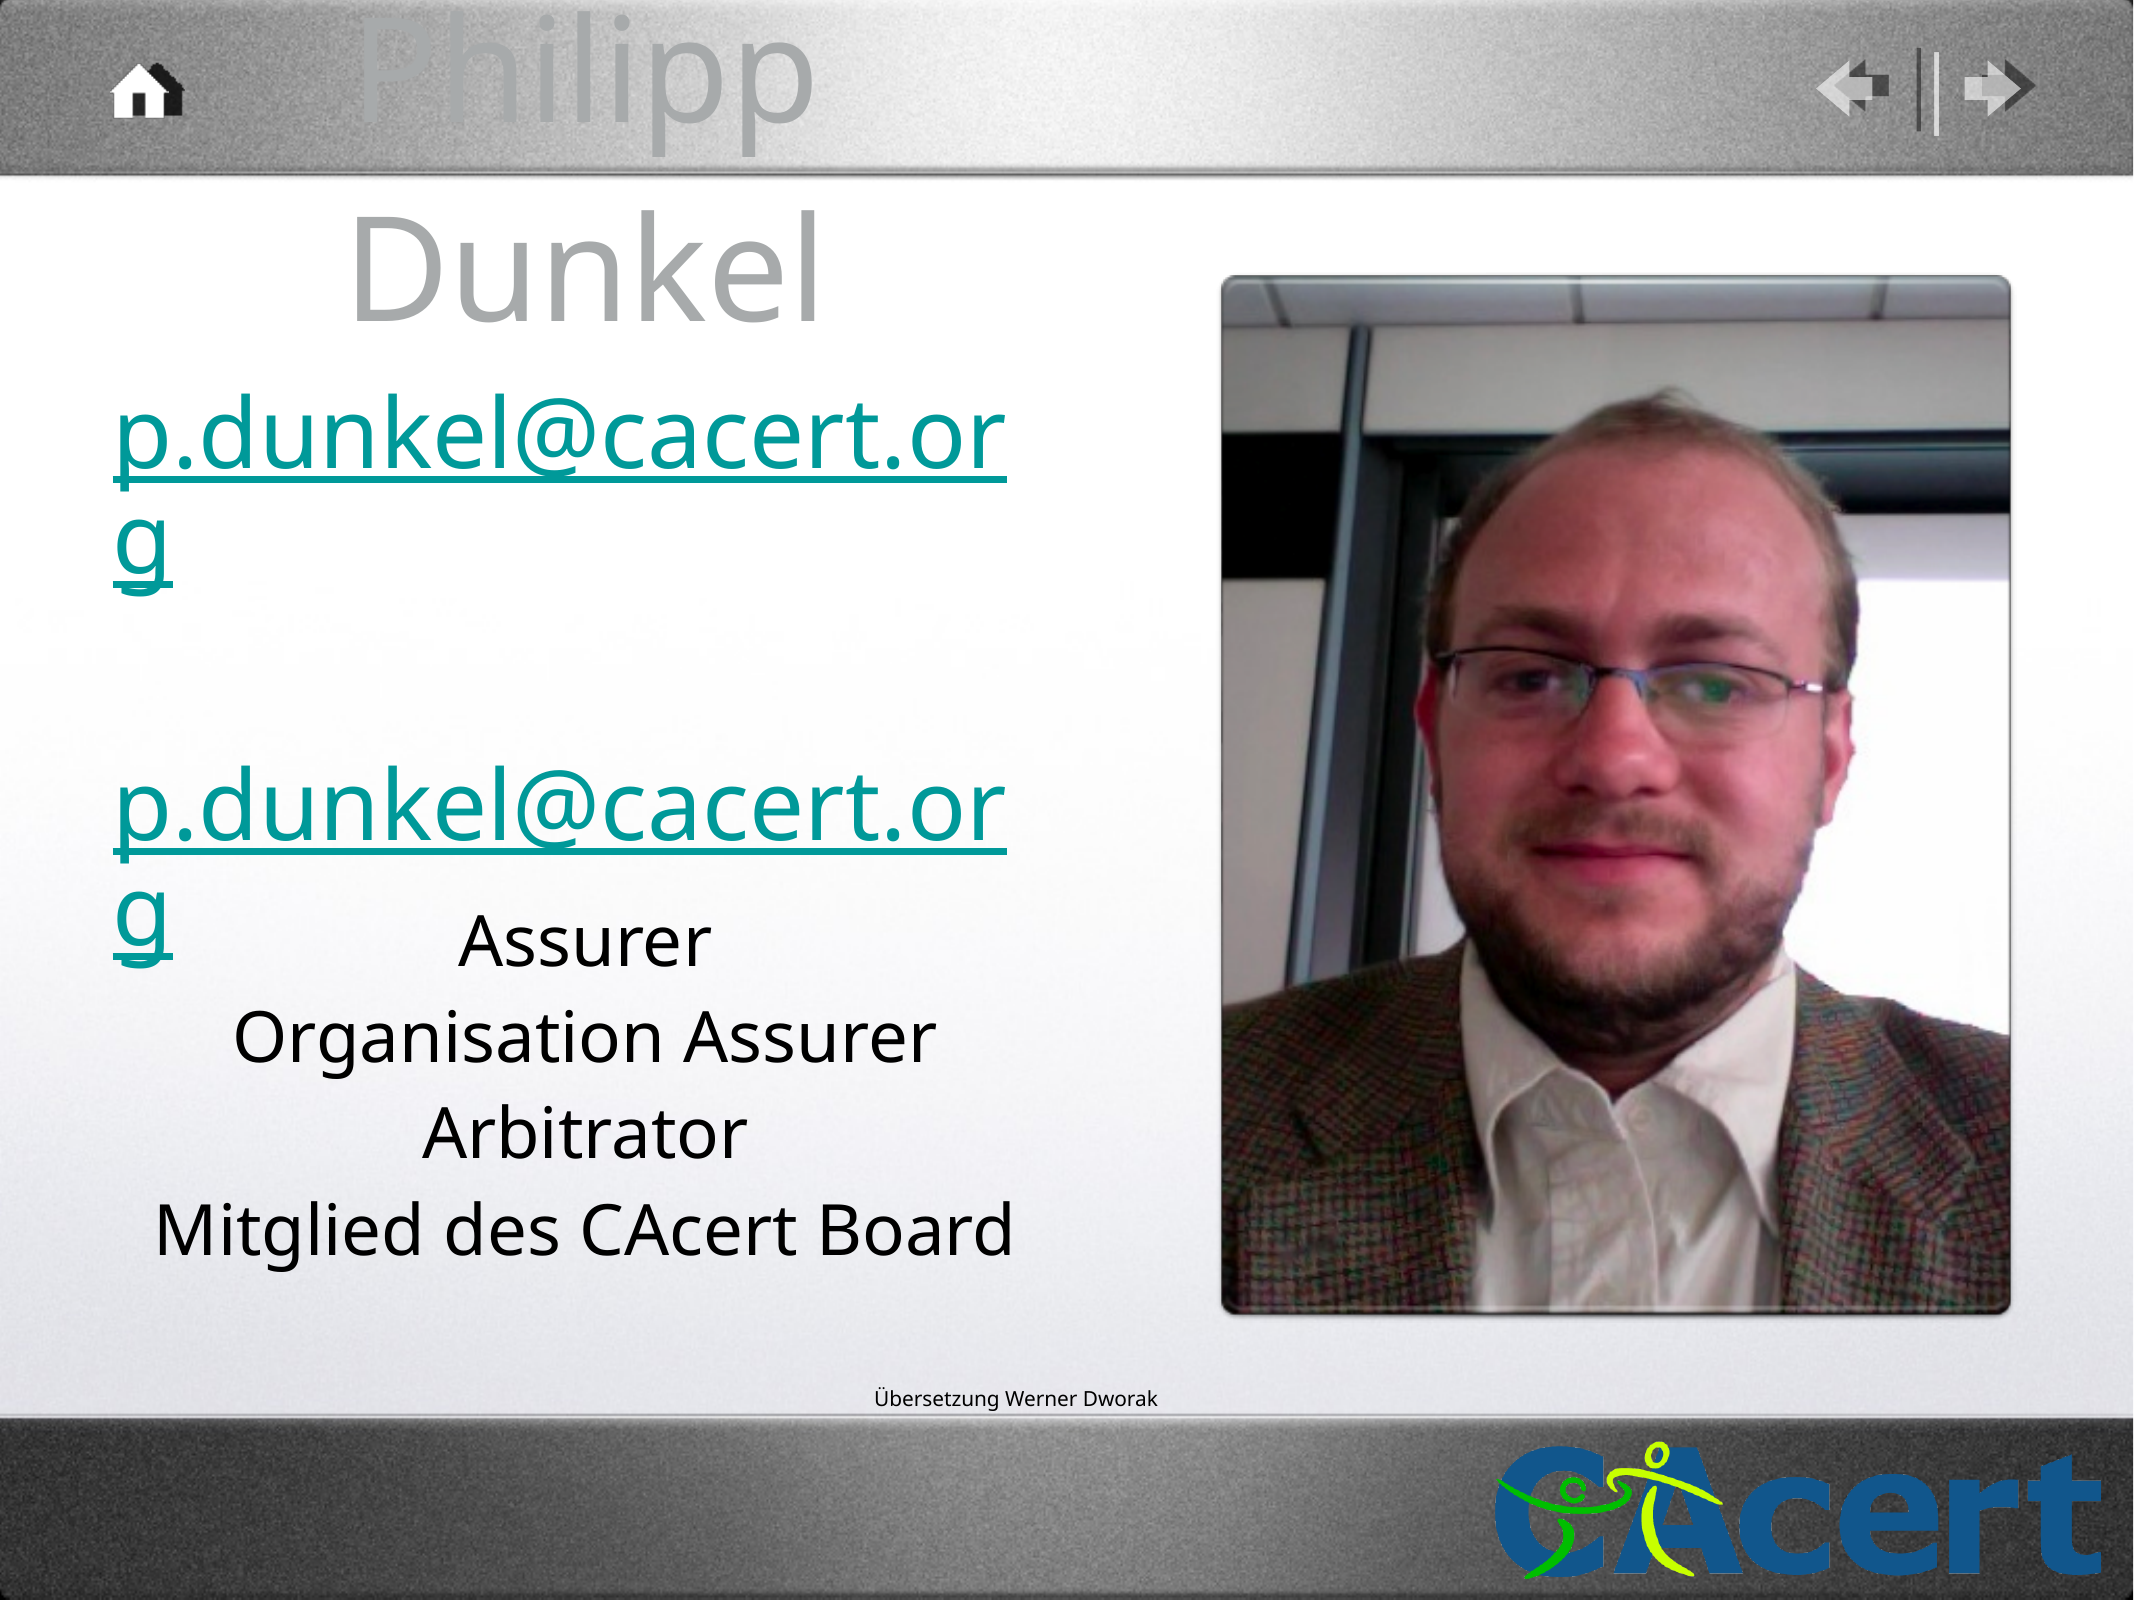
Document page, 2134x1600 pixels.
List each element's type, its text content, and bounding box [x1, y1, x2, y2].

text_box Übersetzung Werner Dworak [865, 1375, 1345, 1422]
list Assurer Organisation Assurer Arbitrator Mitglied des CAcert Board [104, 785, 1067, 1328]
picture [0, 0, 2134, 1600]
title Philipp Dunkel p.dunkel@cacert.org p.dunkel@cacert.org [104, 231, 1067, 773]
